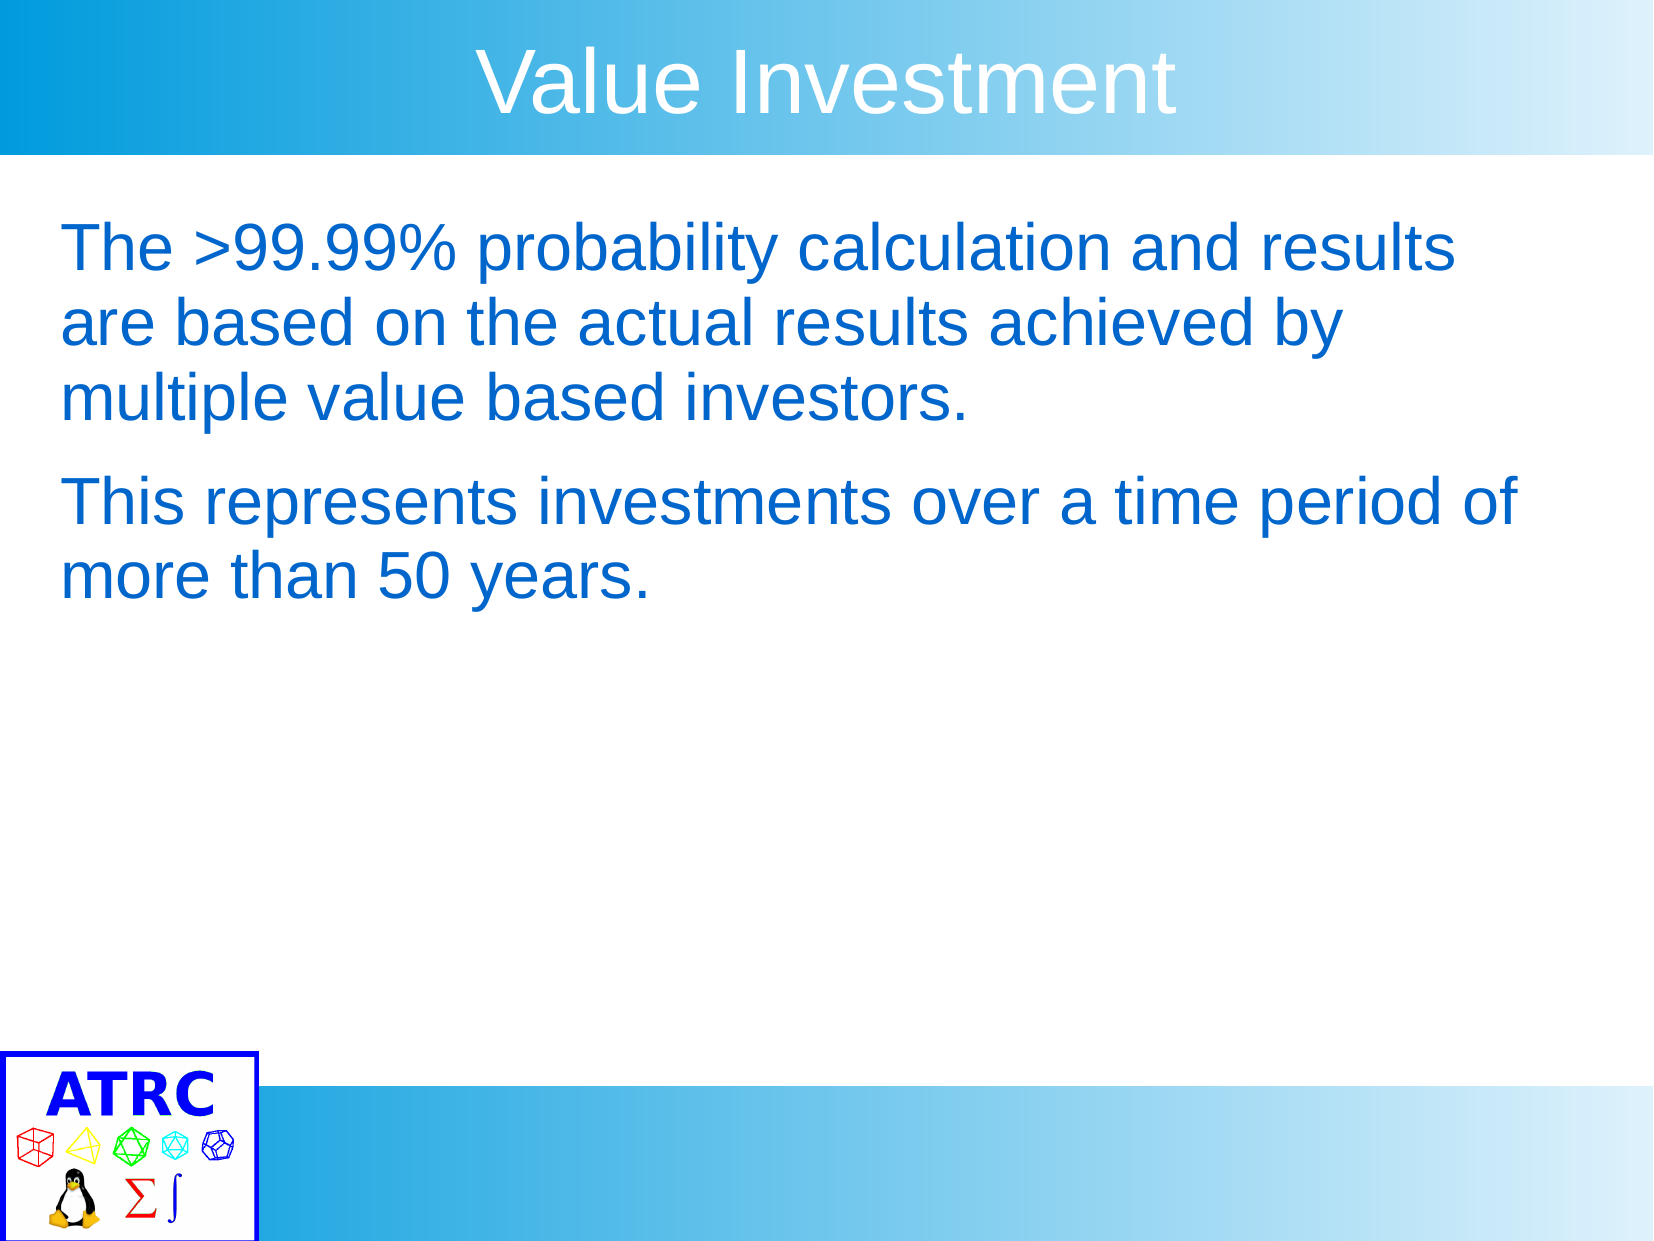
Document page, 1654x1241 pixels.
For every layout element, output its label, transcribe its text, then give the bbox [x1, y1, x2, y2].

picture [0, 1051, 259, 1241]
title Value Investment [82, 30, 1571, 135]
list The >99.99% probability calculation and results are based on the actual results achieved by multiple value based investors. This represents investments over a time period of more than 50 years. [60, 210, 1549, 930]
